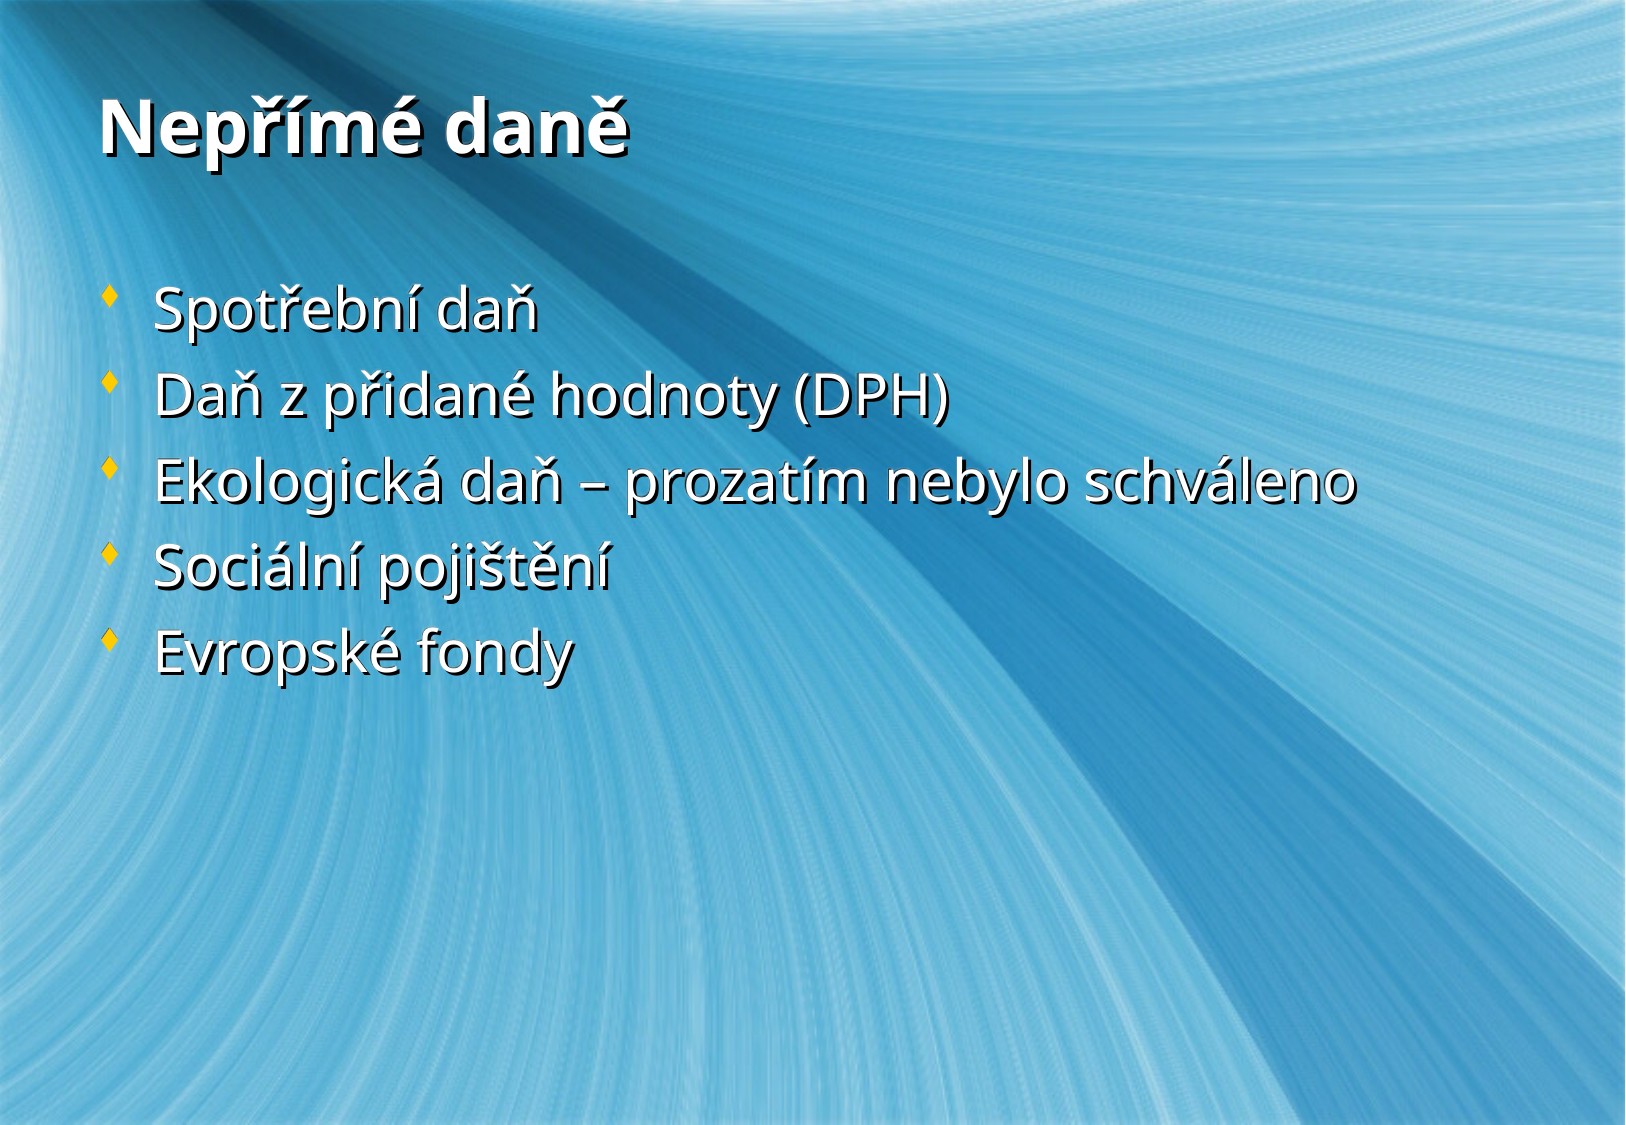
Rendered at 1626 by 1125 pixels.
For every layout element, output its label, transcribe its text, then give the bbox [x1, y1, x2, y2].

list Nepřímé daně Spotřební daň Daň z přidané hodnoty (DPH) Ekologická daň – prozatím nebylo schváleno Sociální pojištění Evropské fondy [81, 97, 1544, 1013]
picture [0, 0, 1626, 1125]
